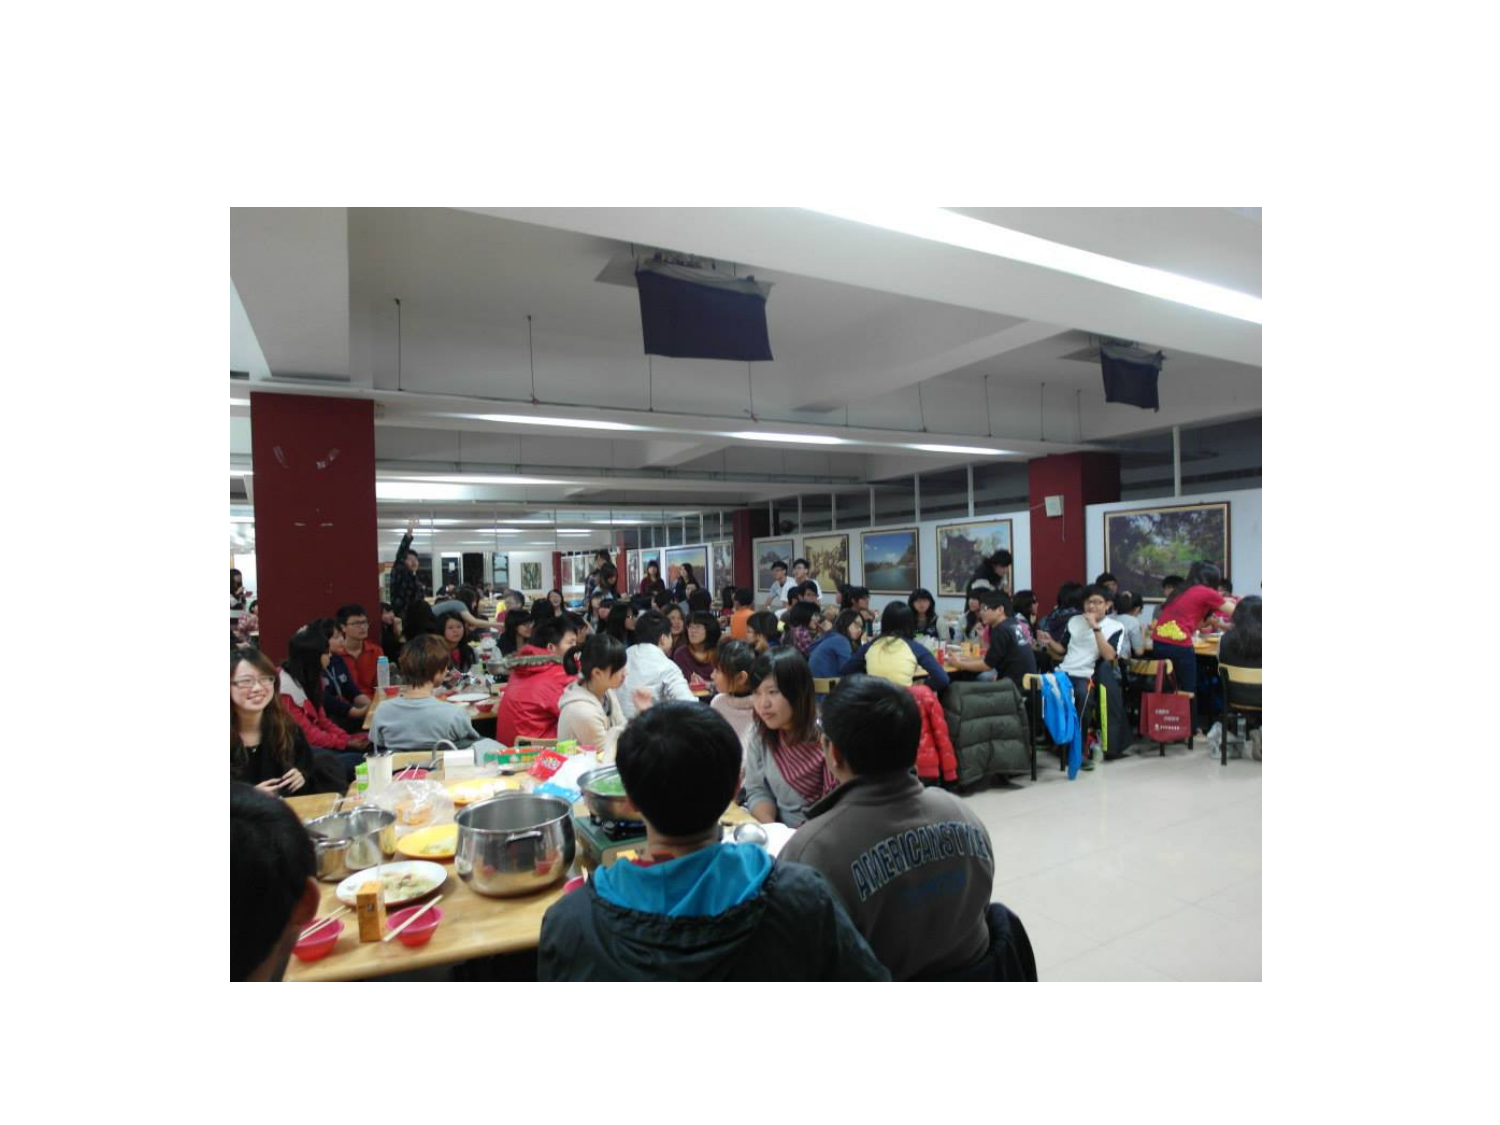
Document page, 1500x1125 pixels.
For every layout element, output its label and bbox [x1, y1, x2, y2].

picture [230, 207, 1262, 982]
